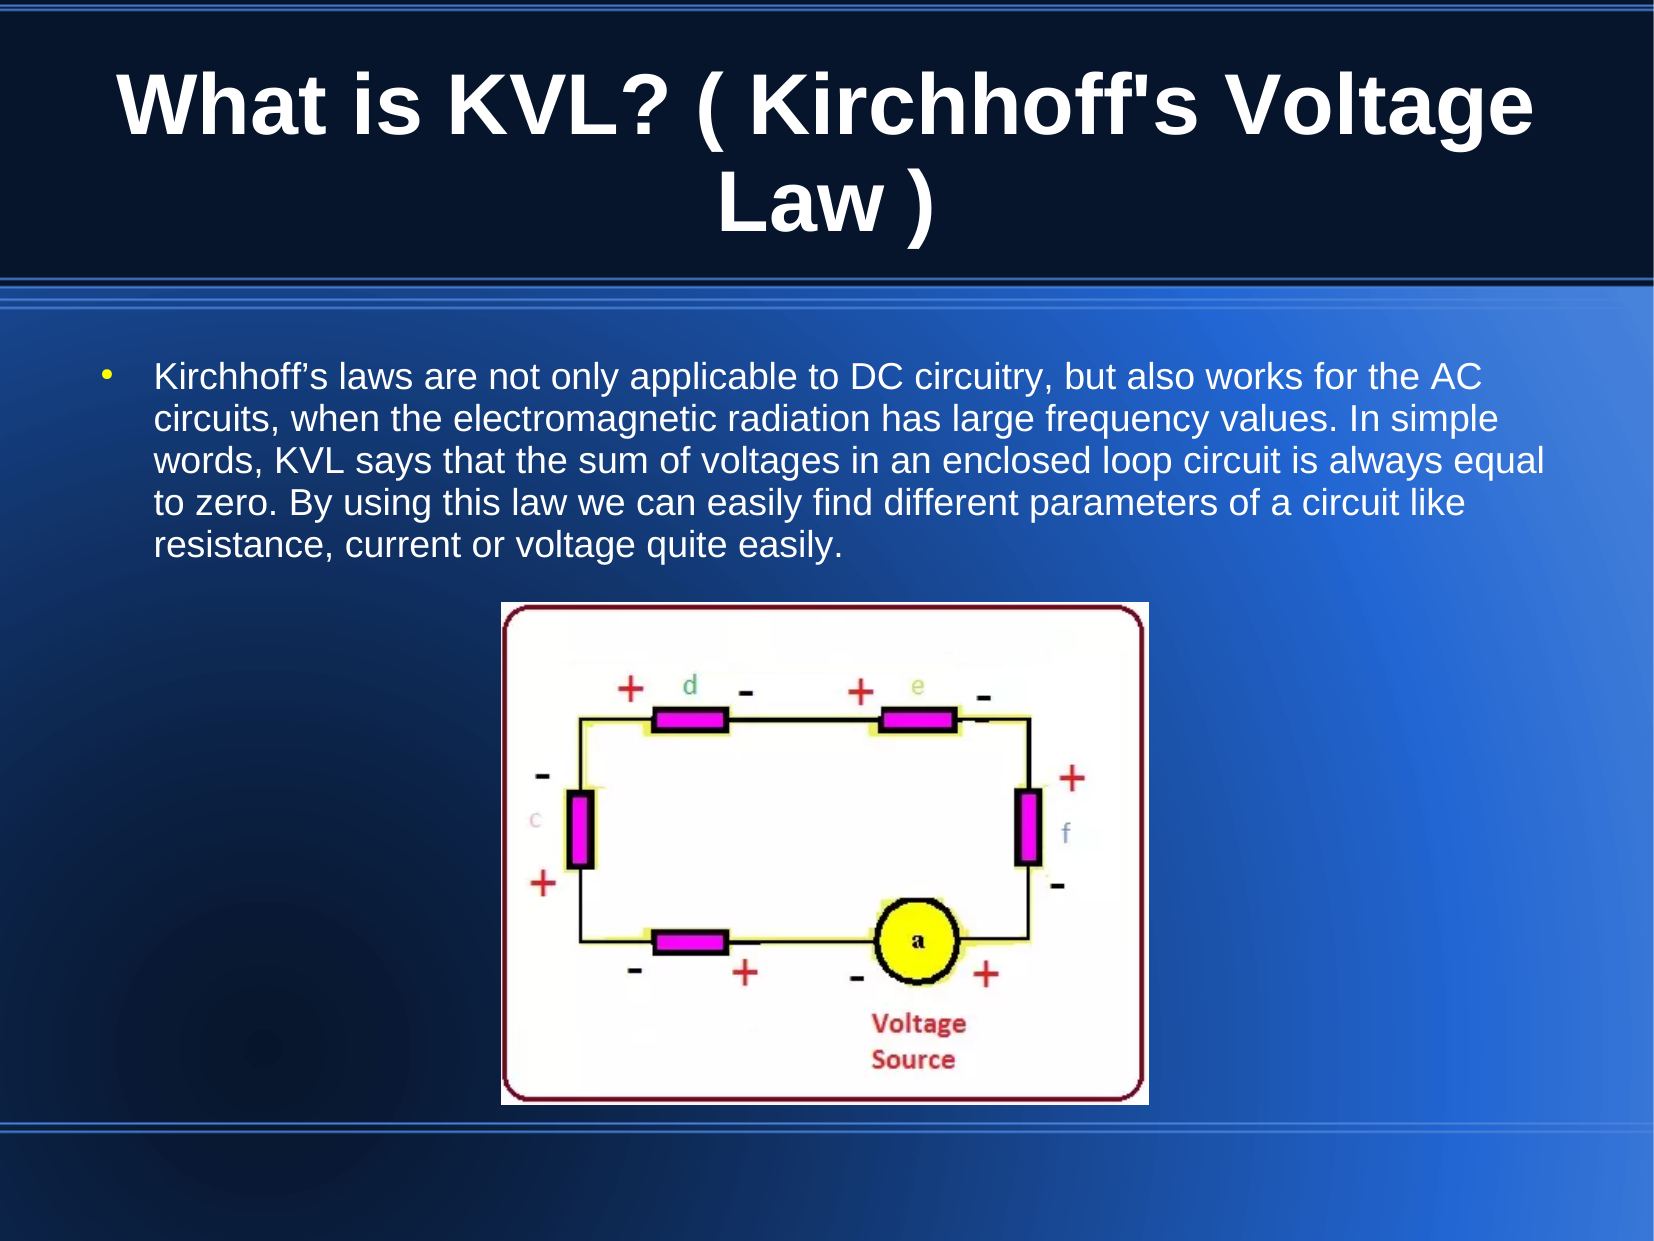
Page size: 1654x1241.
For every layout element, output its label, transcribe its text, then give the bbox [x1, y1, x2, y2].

title What is KVL? ( Kirchhoff's Voltage Law ) [82, 49, 1571, 257]
list Kirchhoff’s laws are not only applicable to DC circuitry, but also works for the AC circuits, when the electromagnetic radiation has large frequency values. In simple words, KVL says that the sum of voltages in an enclosed loop circuit is always equal to zero. By using this law we can easily find different parameters of a circuit like resistance, current or voltage quite easily. [82, 355, 1571, 1058]
picture [0, 0, 1654, 1241]
